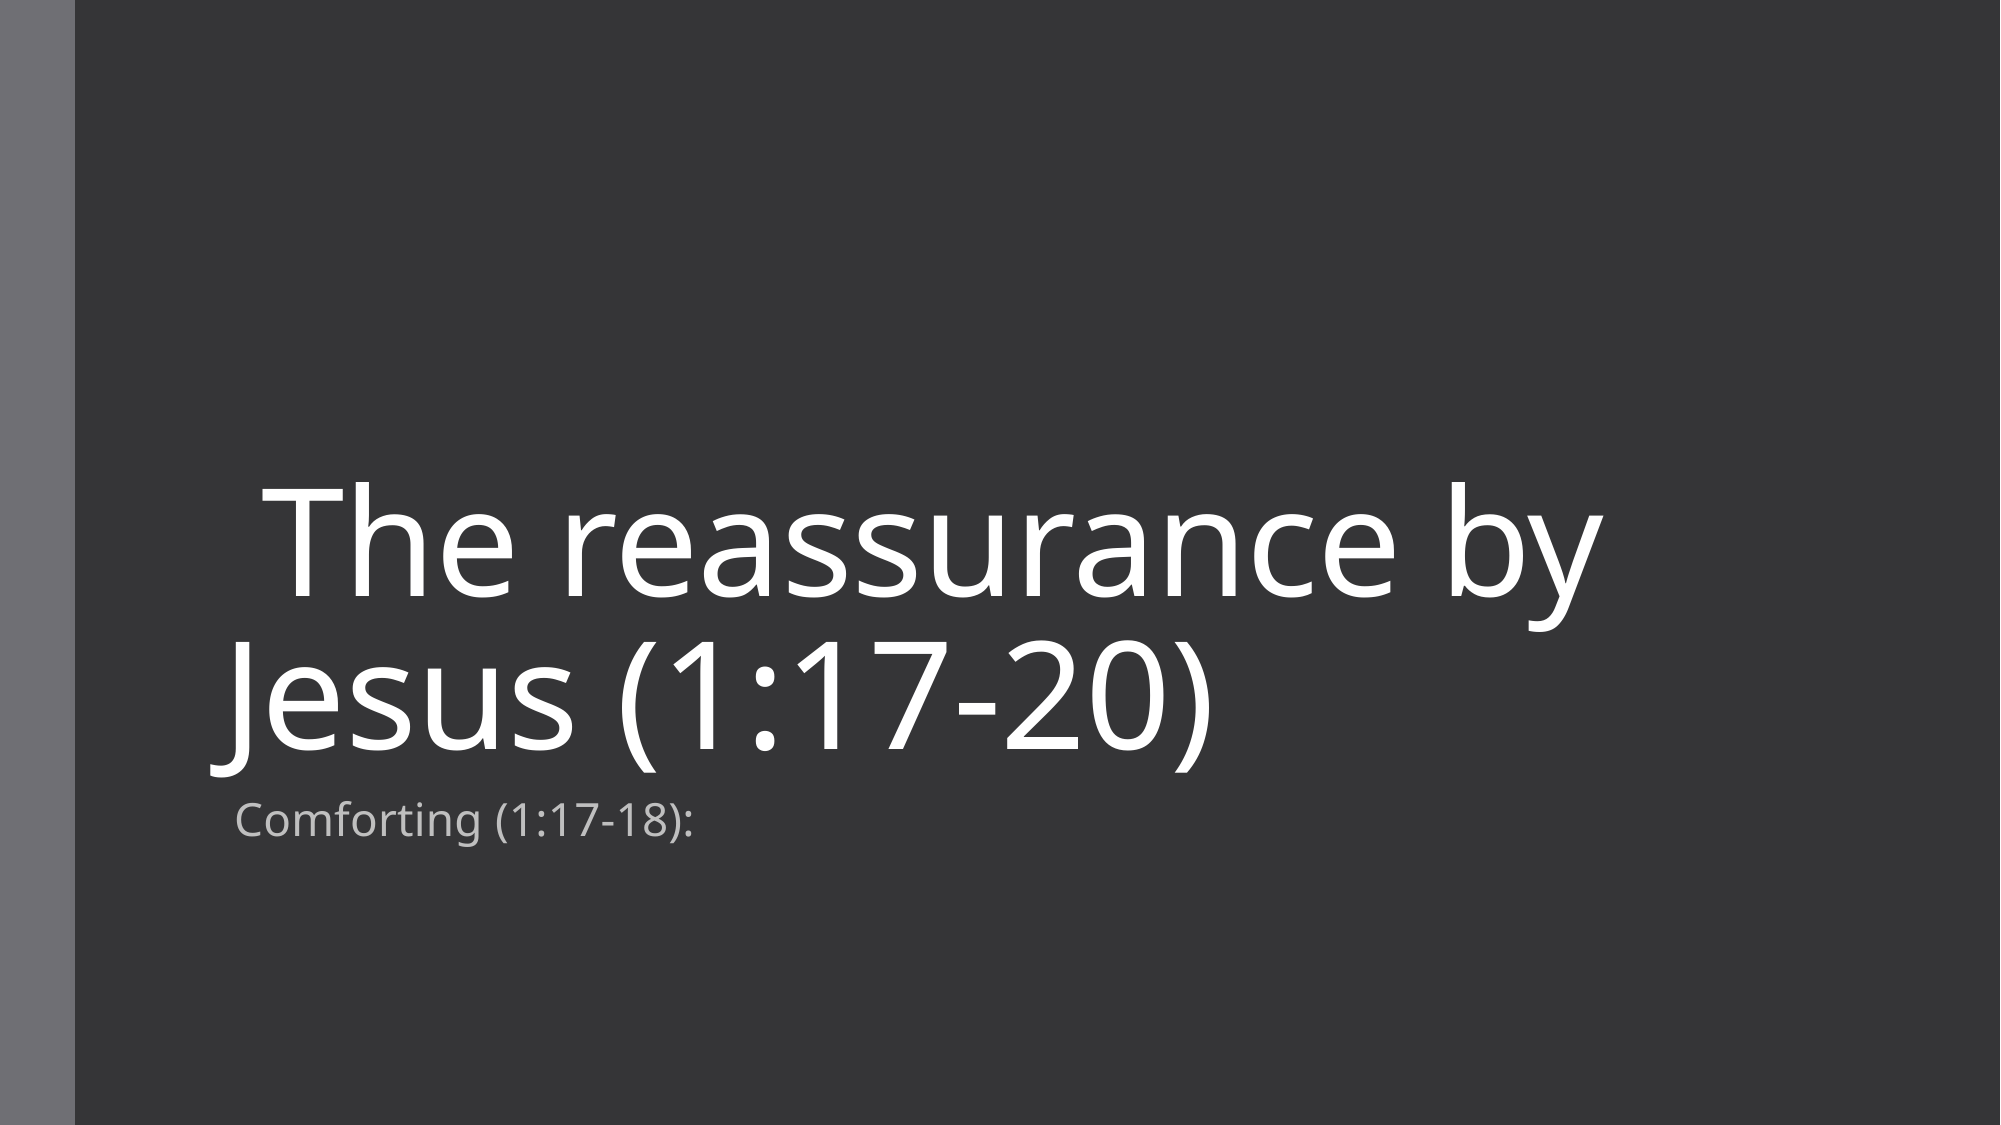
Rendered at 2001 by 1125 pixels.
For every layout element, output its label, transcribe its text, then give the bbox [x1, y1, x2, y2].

subtitle Comforting (1:17-18): [206, 787, 1752, 1066]
title The reassurance by Jesus (1:17-20) [206, 124, 1752, 787]
